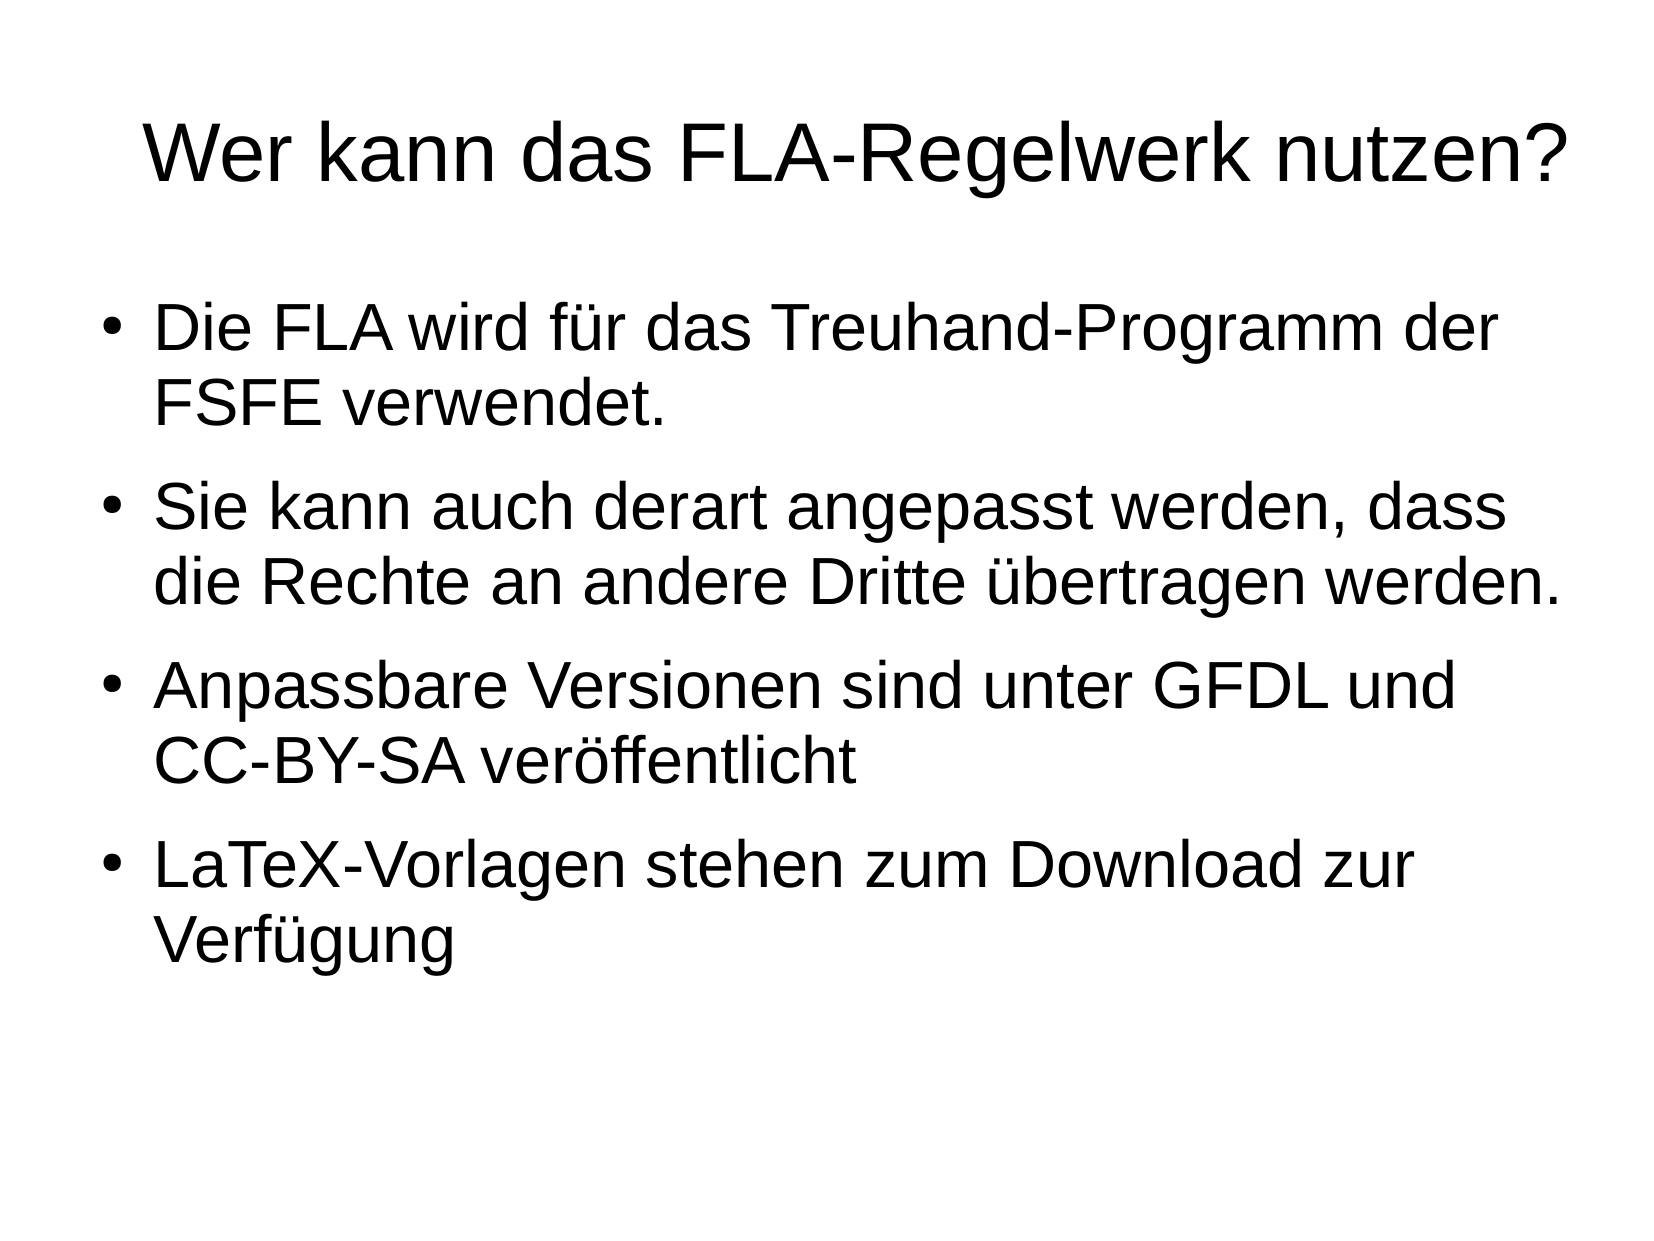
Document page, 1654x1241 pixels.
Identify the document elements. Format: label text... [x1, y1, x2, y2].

list Die FLA wird für das Treuhand-Programm der FSFE verwendet. Sie kann auch derart angepasst werden, dass die Rechte an andere Dritte übertragen werden. Anpassbare Versionen sind unter GFDL und CC-BY-SA veröffentlicht LaTeX-Vorlagen stehen zum Download zur Verfügung [82, 290, 1571, 1094]
title Wer kann das FLA-Regelwerk nutzen? [82, 49, 1571, 257]
